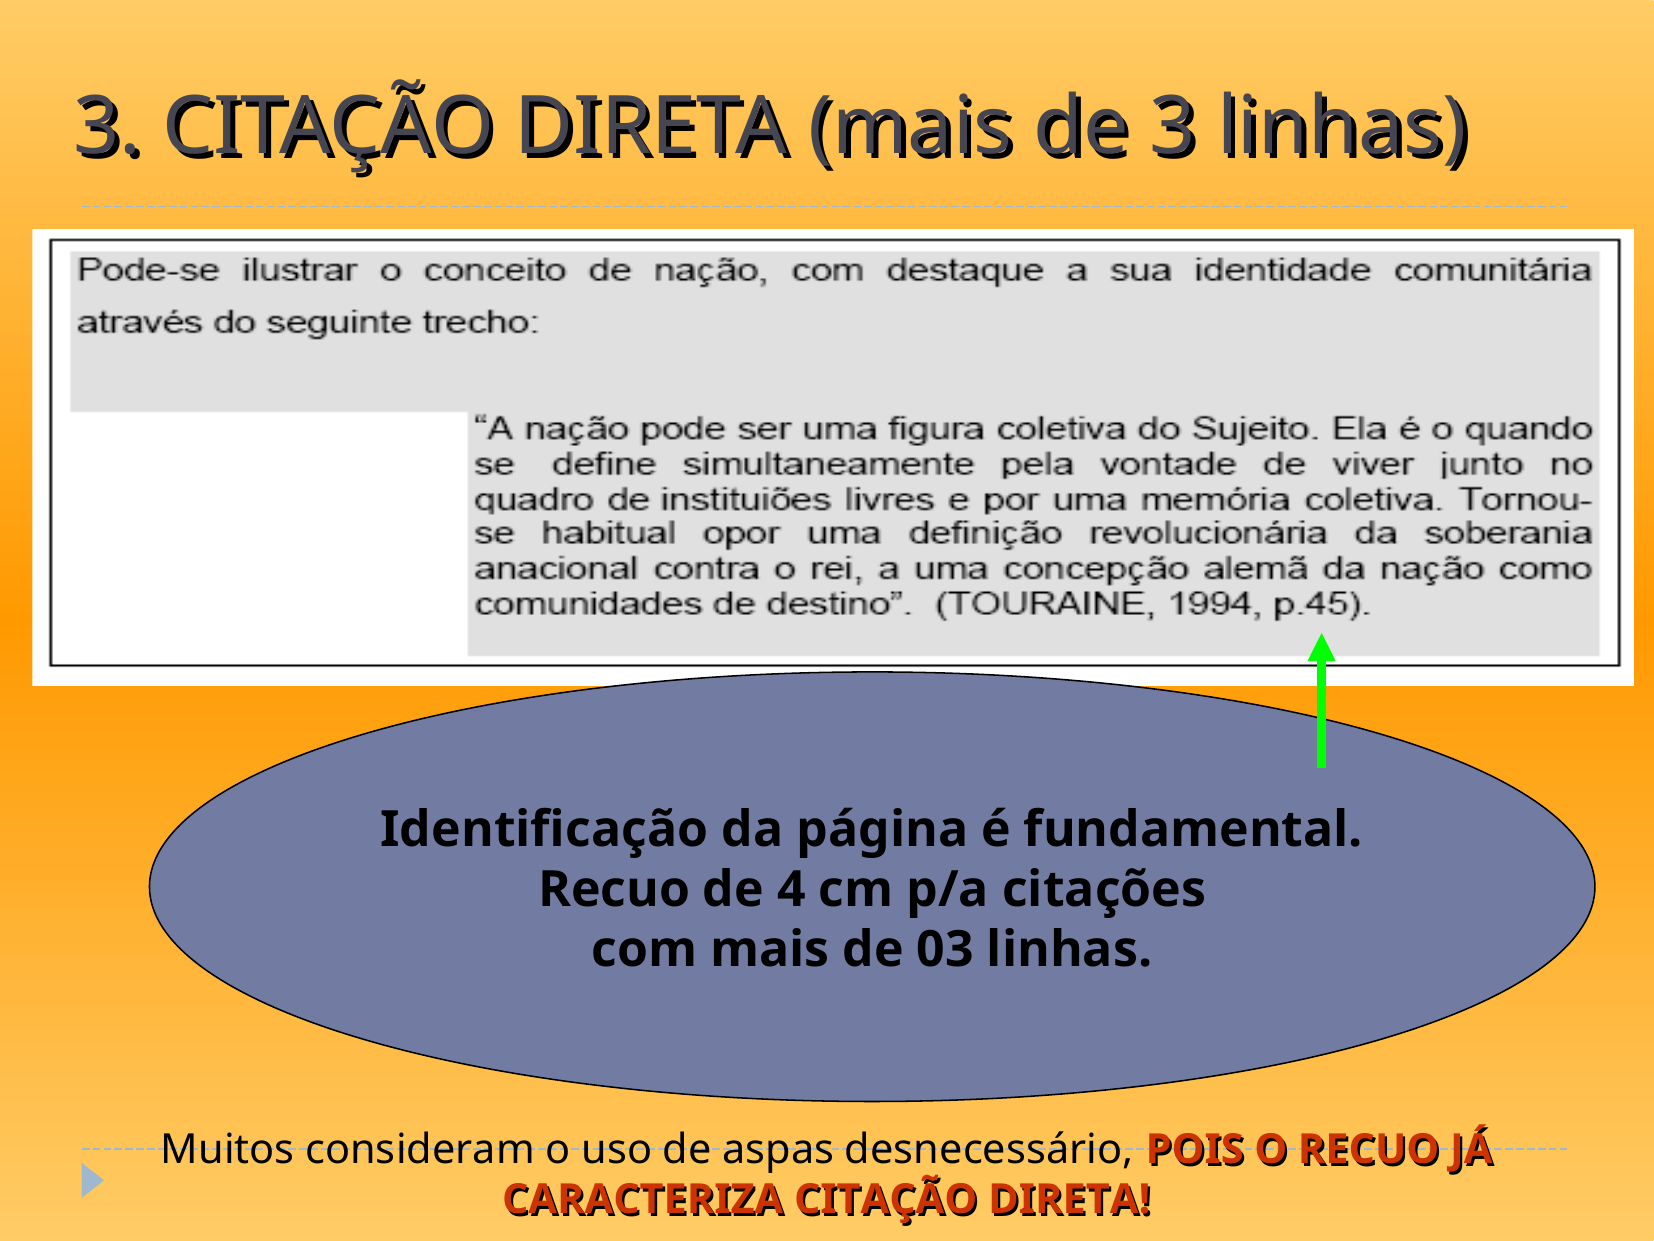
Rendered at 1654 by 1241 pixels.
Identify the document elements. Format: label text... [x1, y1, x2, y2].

title 3. CITAÇÃO DIRETA (mais de 3 linhas) [58, 47, 1530, 178]
text_box Muitos consideram o uso de aspas desnecessário, POIS O RECUO JÁ CARACTERIZA CITAÇÃO DIRETA! [45, 1114, 1609, 1230]
text_box Identificação da página é fundamental. Recuo de 4 cm p/a citações com mais de 03 linhas. [149, 671, 1595, 1102]
title 2. CITAÇÃO LIVRE OU INDIRETA [0, 838, 167, 842]
picture [32, 229, 1634, 686]
